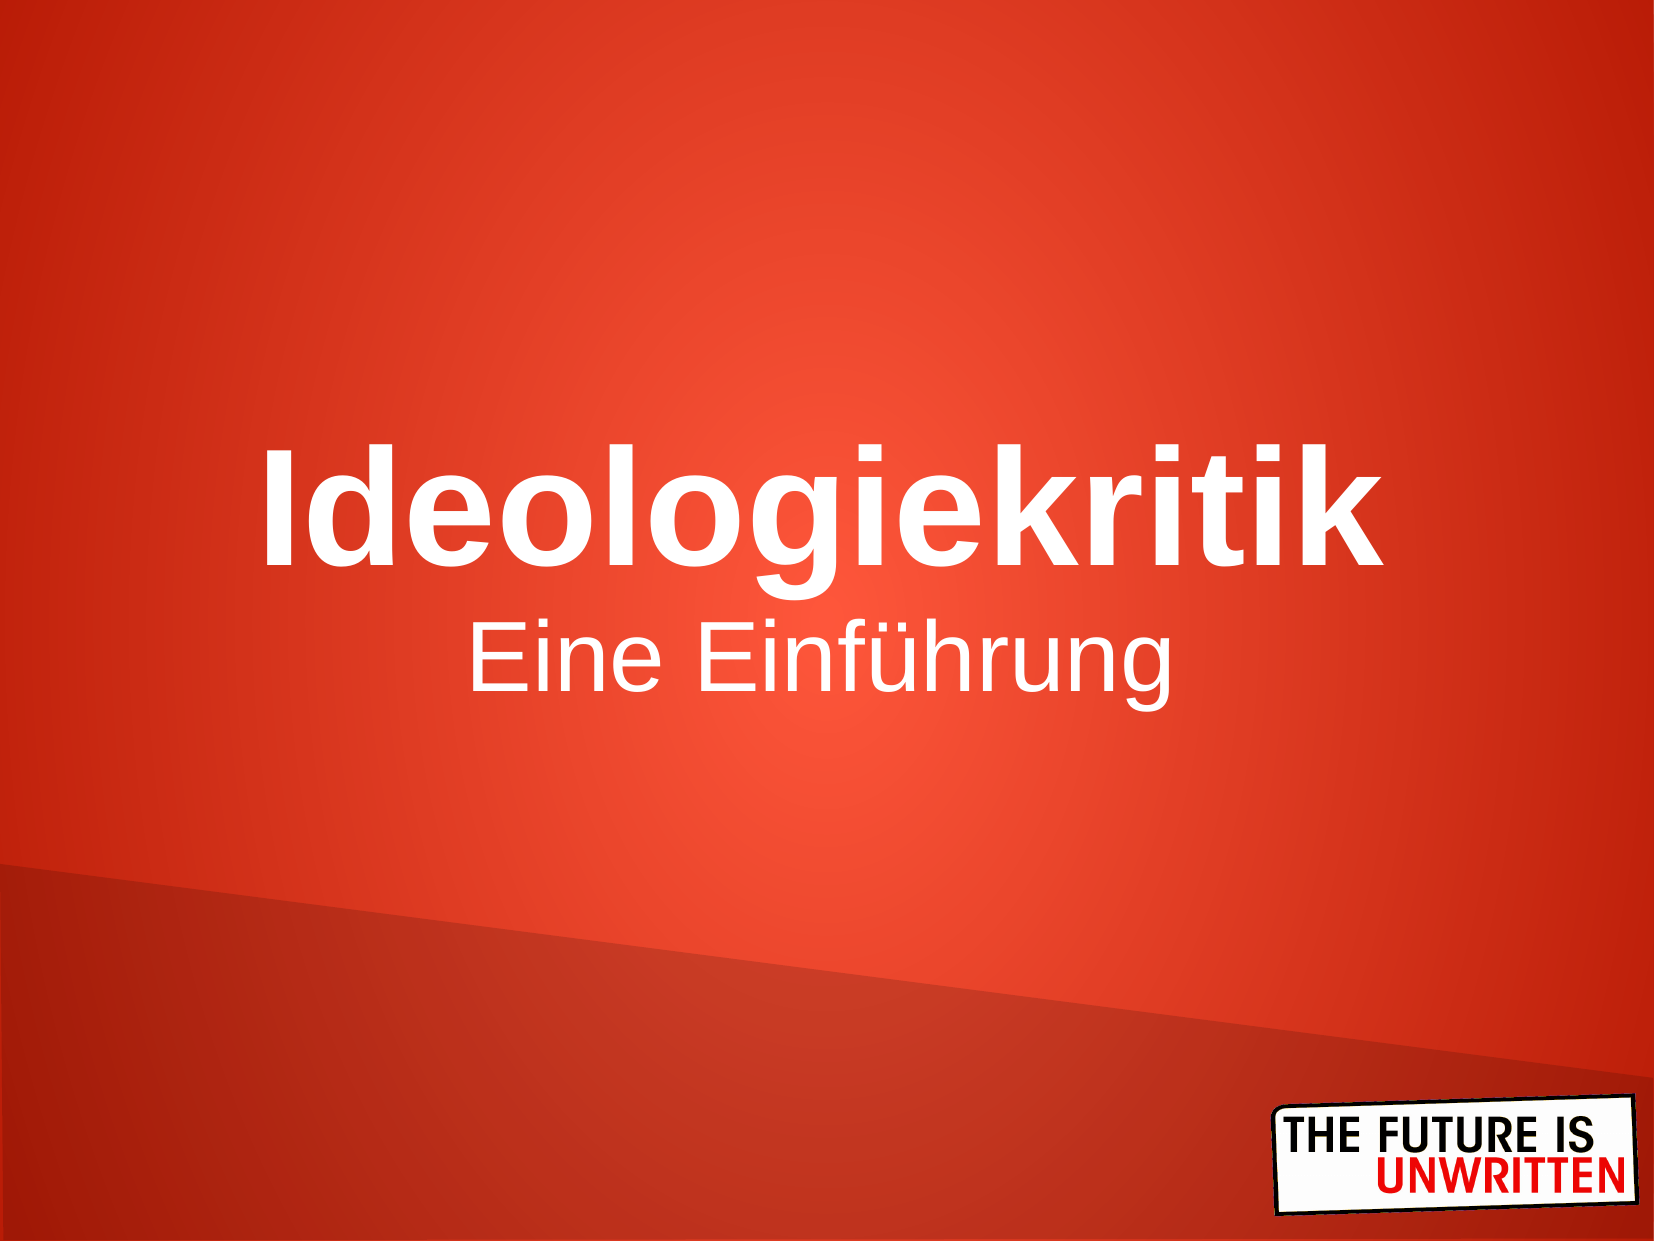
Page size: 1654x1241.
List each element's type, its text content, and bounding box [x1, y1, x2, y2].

picture [1269, 1092, 1640, 1217]
subtitle Ideologiekritik Eine Einführung [76, 88, 1565, 1038]
